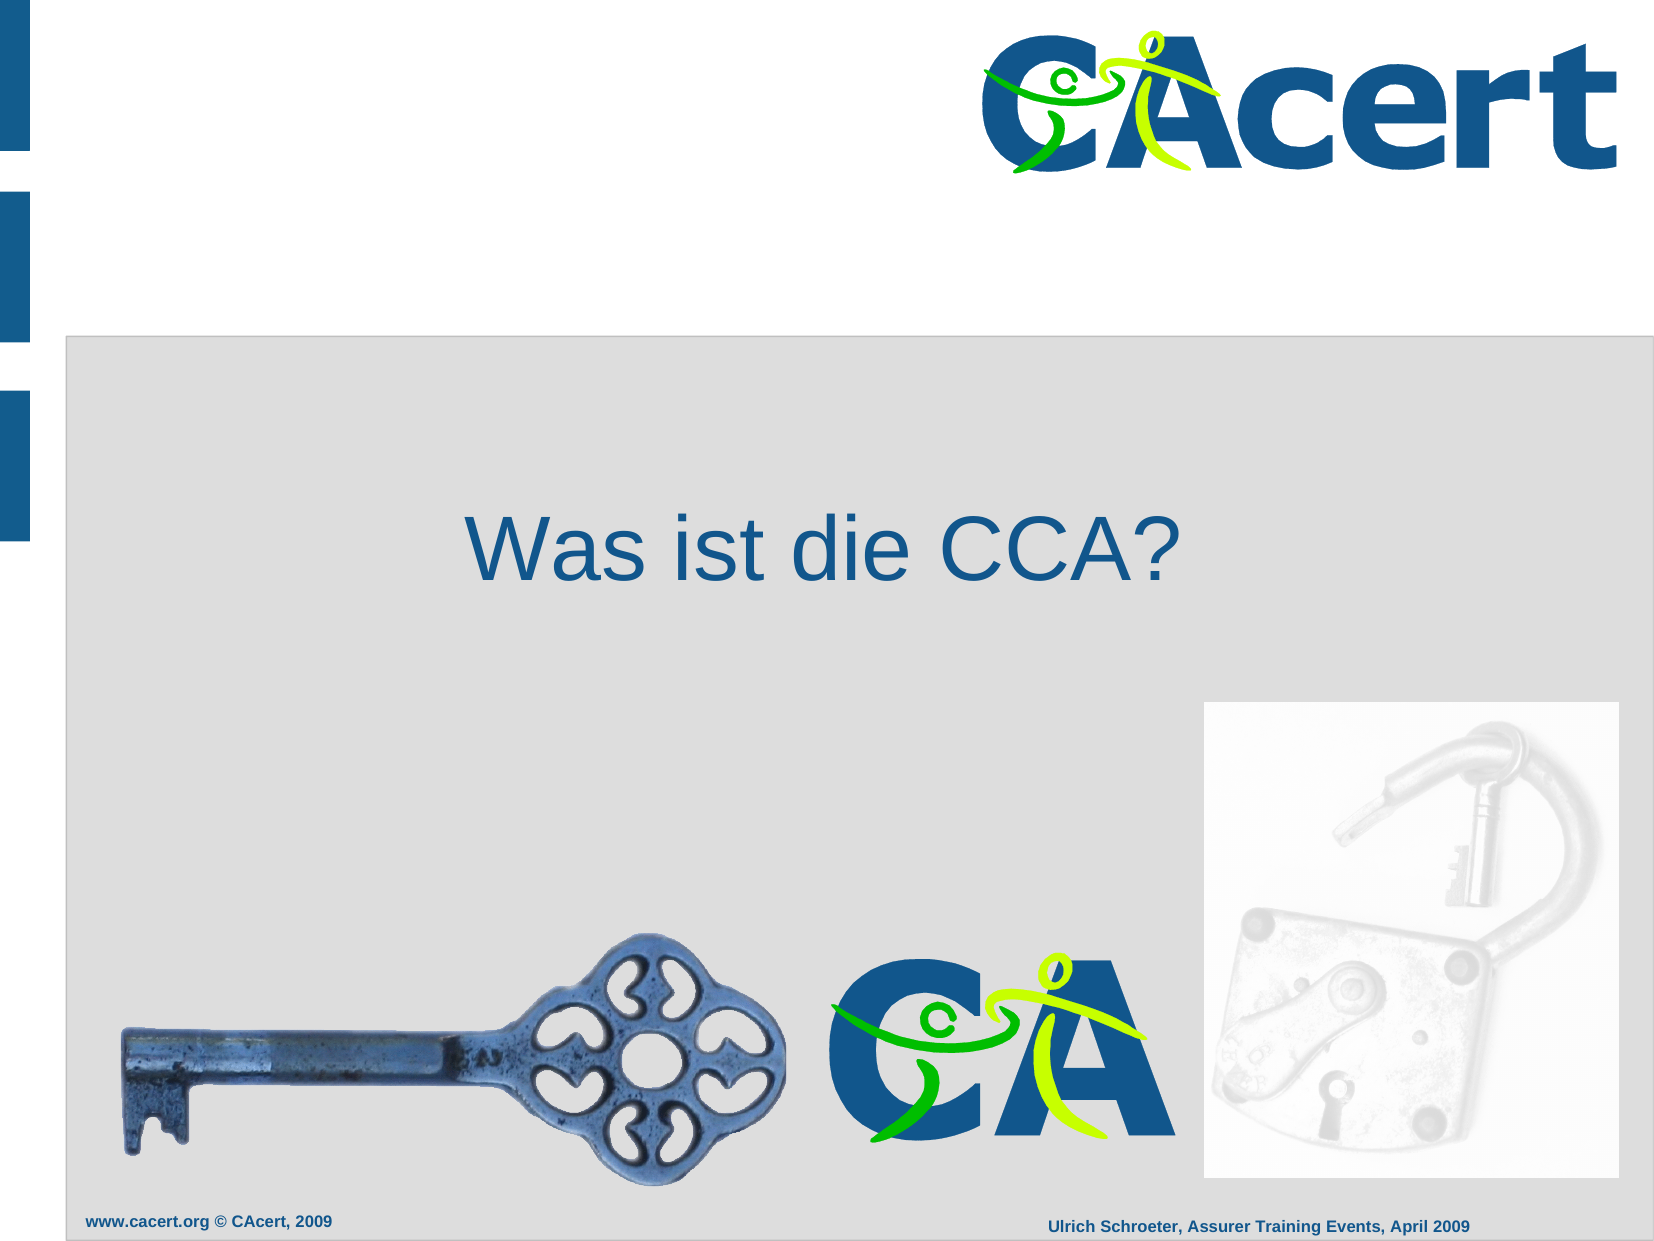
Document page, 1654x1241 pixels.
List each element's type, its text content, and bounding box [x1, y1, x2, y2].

picture [826, 950, 1177, 1145]
picture [106, 915, 800, 1203]
picture [1204, 702, 1619, 1178]
title Was ist die CCA? [118, 442, 1530, 601]
